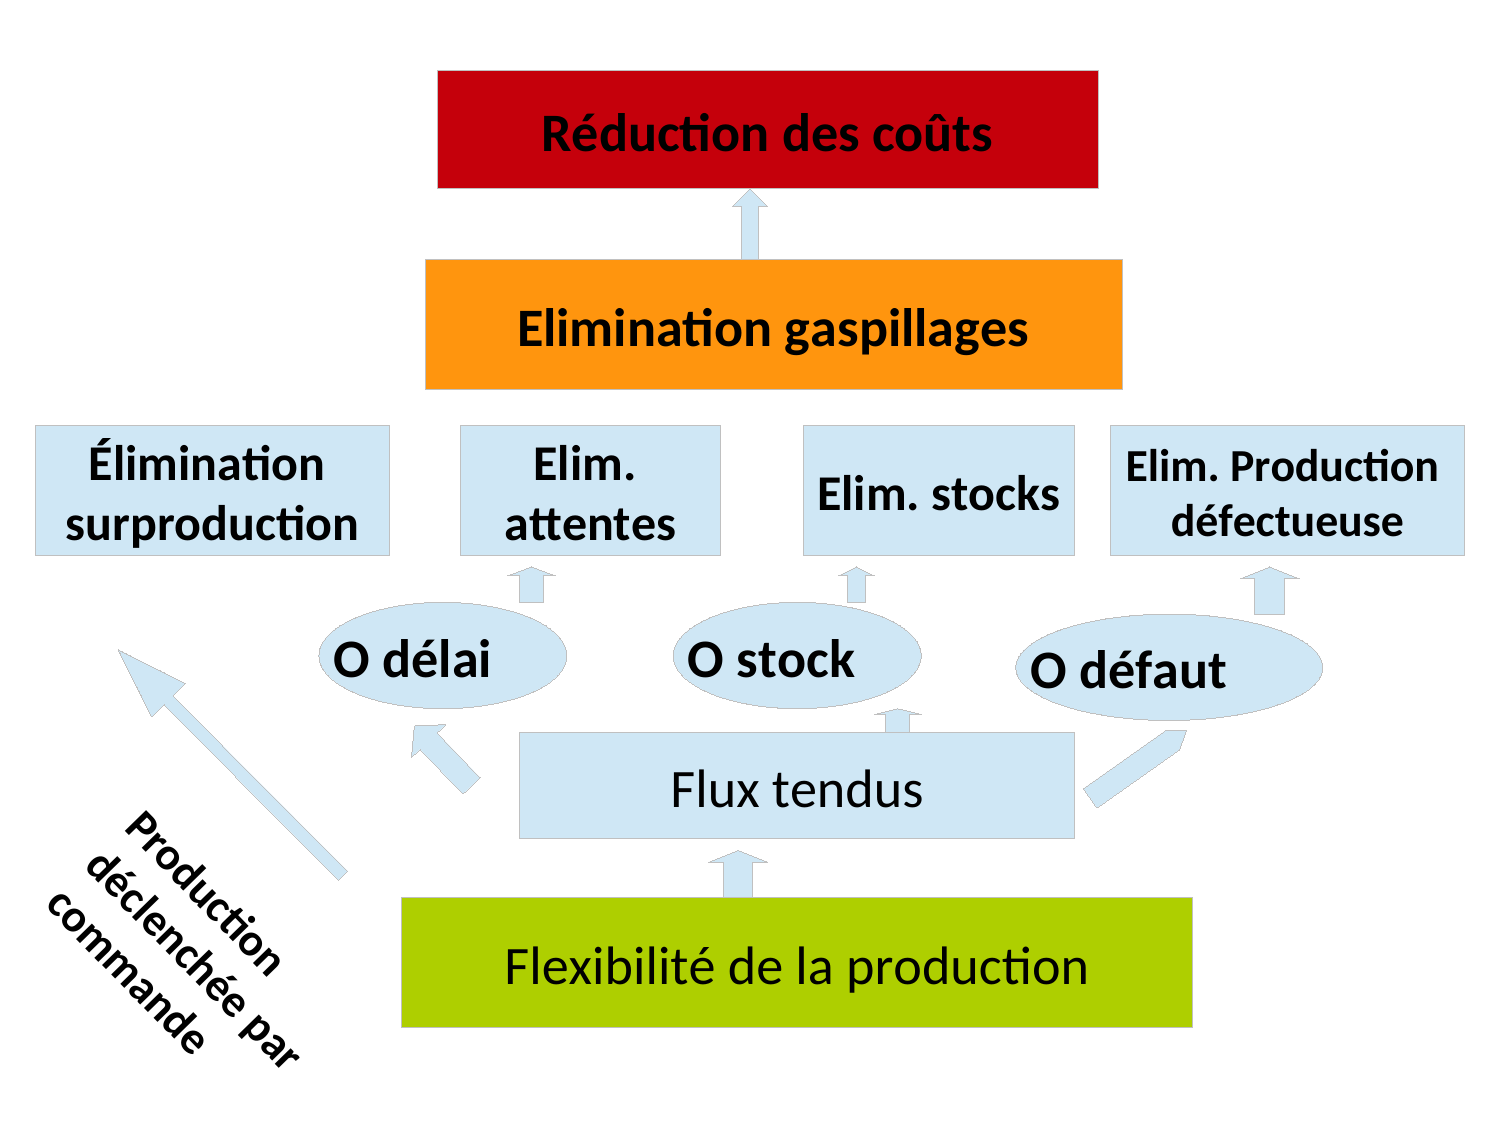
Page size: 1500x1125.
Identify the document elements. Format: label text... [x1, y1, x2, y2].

text_box Production déclenchée par commande [22, 781, 443, 1125]
text_box [708, 850, 768, 898]
text_box [732, 188, 768, 260]
text_box Élimination surproduction [35, 425, 390, 556]
text_box O délai [318, 602, 567, 709]
text_box Flexibilité de la production [401, 897, 1193, 1028]
text_box Flux tendus [519, 732, 1075, 839]
text_box [874, 708, 922, 733]
text_box [838, 566, 875, 603]
text_box [118, 649, 348, 881]
text_box Réduction des coûts [437, 70, 1099, 189]
text_box Elimination gaspillages [425, 259, 1123, 390]
text_box Elim. attentes [460, 425, 721, 556]
text_box [507, 566, 556, 603]
text_box O défaut [1015, 614, 1323, 721]
text_box [411, 724, 481, 794]
text_box O stock [673, 602, 922, 709]
text_box Elim. Production défectueuse [1110, 425, 1465, 556]
text_box [1083, 730, 1187, 808]
text_box [1240, 566, 1300, 615]
text_box Elim. stocks [803, 425, 1075, 556]
